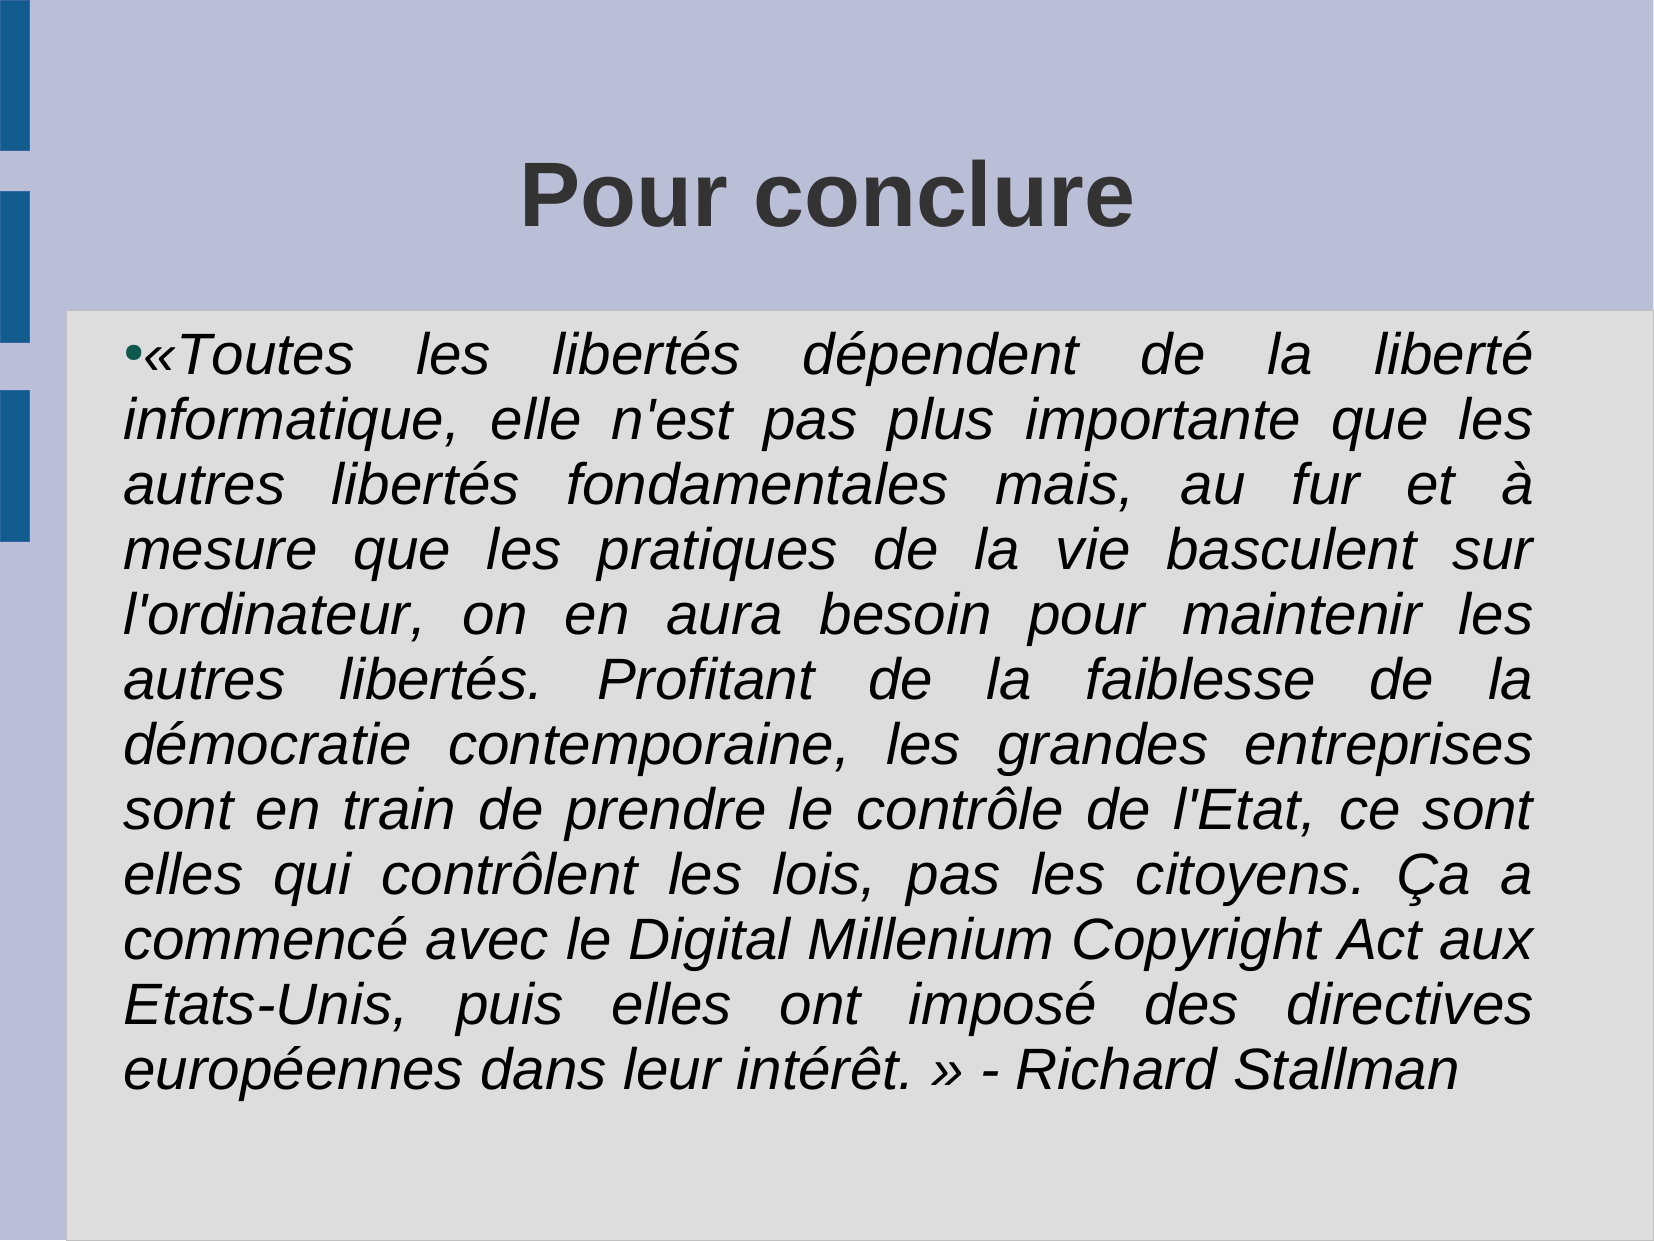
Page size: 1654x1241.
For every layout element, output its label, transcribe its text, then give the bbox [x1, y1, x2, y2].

list «Toutes les libertés dépendent de la liberté informatique, elle n'est pas plus importante que les autres libertés fondamentales mais, au fur et à mesure que les pratiques de la vie basculent sur l'ordinateur, on en aura besoin pour maintenir les autres libertés. Profitant de la faiblesse de la démocratie contemporaine, les grandes entreprises sont en train de prendre le contrôle de l'Etat, ce sont elles qui contrôlent les lois, pas les citoyens. Ça a commencé avec le Digital Millenium Copyright Act aux Etats-Unis, puis elles ont imposé des directives européennes dans leur intérêt. » - Richard Stallman [123, 321, 1536, 1103]
title Pour conclure [121, 91, 1534, 299]
